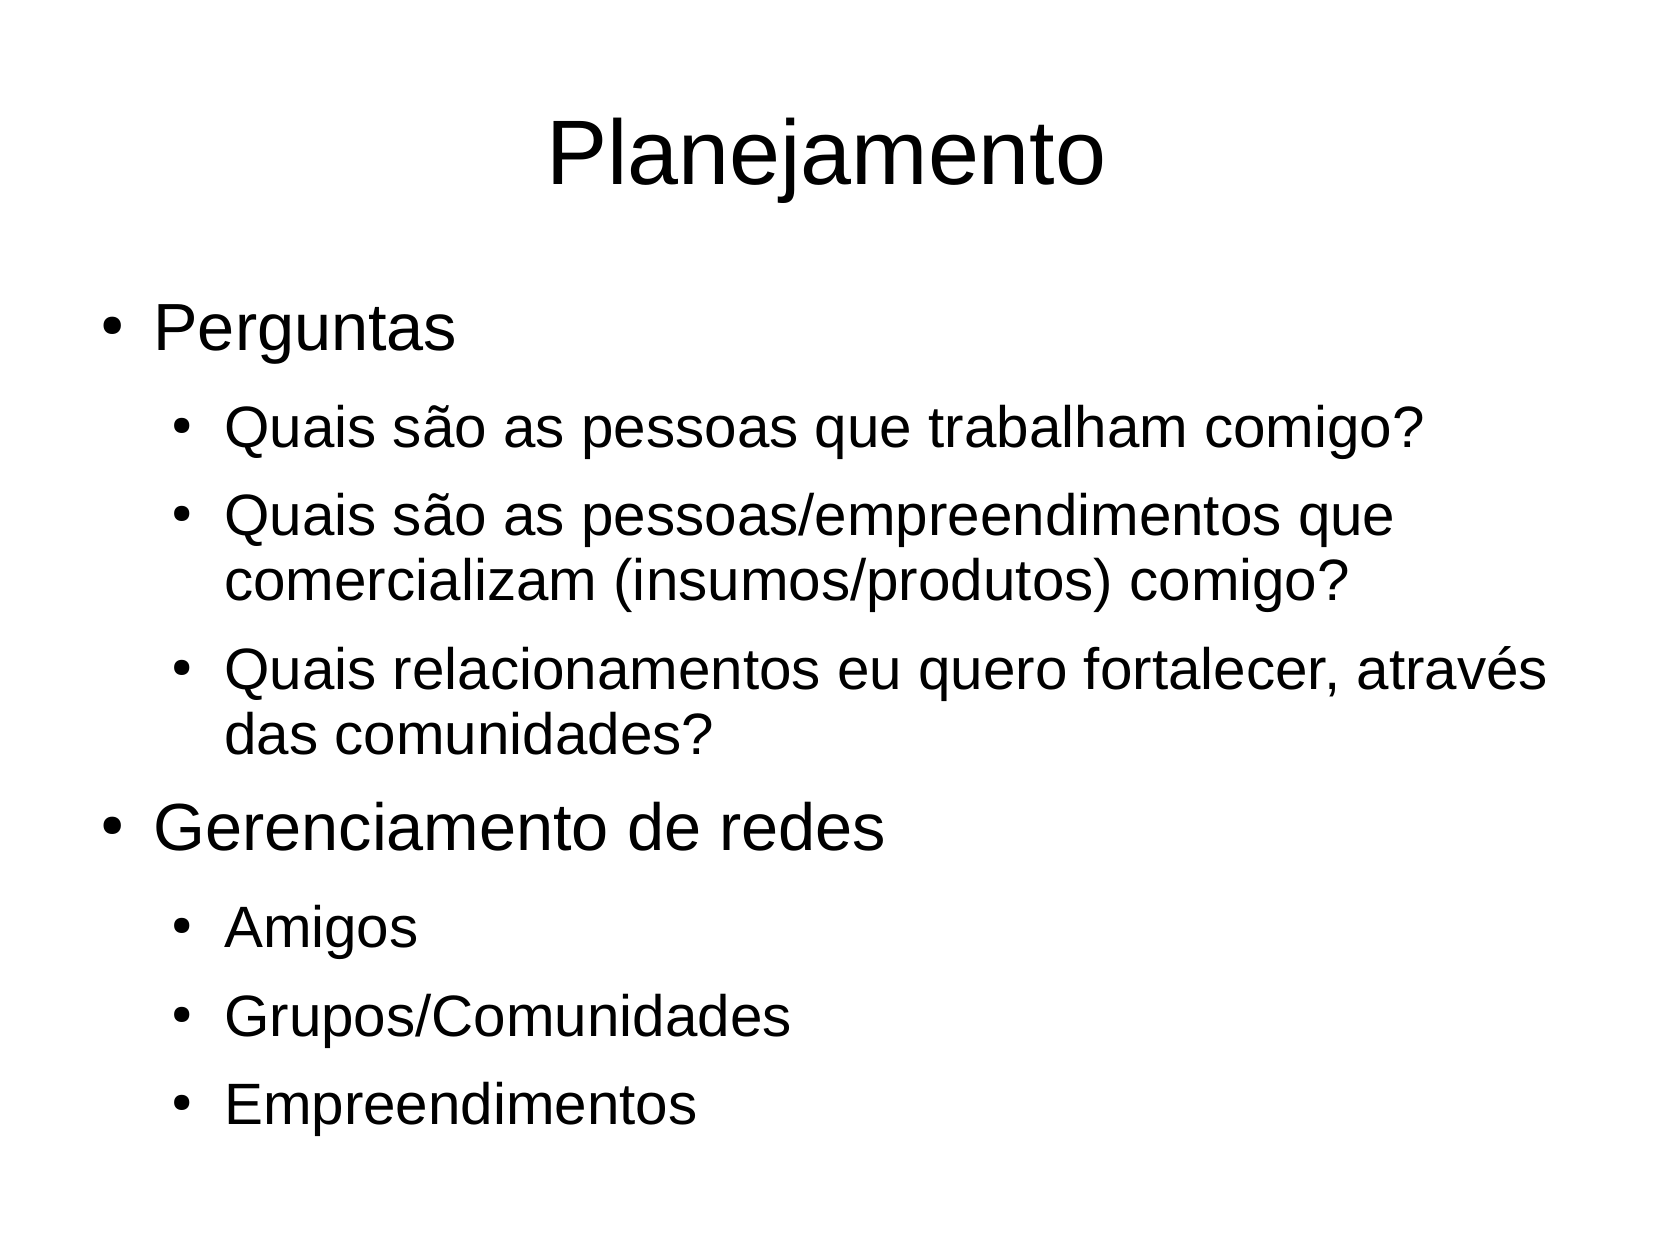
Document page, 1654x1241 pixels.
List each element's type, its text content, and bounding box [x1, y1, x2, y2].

list Perguntas Quais são as pessoas que trabalham comigo? Quais são as pessoas/empreendimentos que comercializam (insumos/produtos) comigo? Quais relacionamentos eu quero fortalecer, através das comunidades? Gerenciamento de redes Amigos Grupos/Comunidades Empreendimentos [82, 290, 1571, 1234]
title Planejamento [82, 56, 1571, 250]
